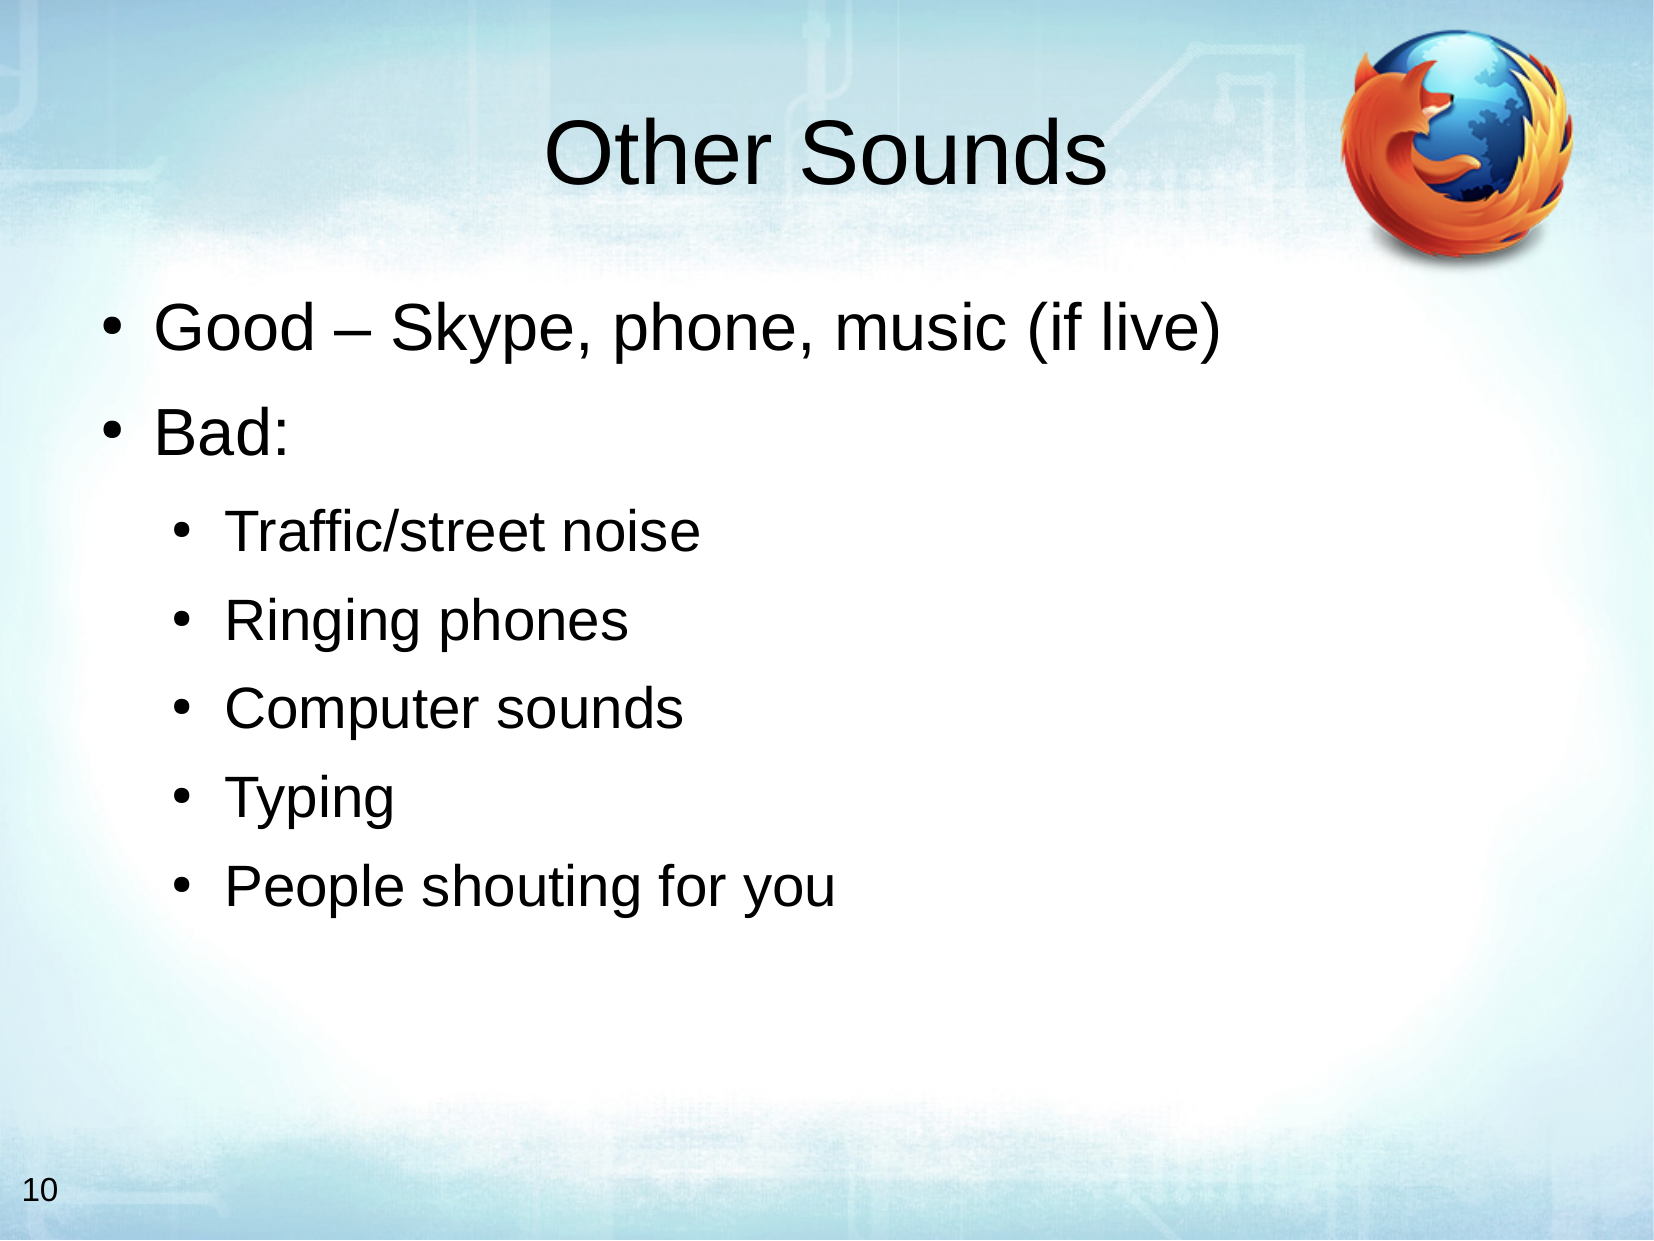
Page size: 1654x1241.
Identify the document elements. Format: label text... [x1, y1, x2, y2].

list Good – Skype, phone, music (if live) Bad: Traffic/street noise Ringing phones Computer sounds Typing People shouting for you [82, 290, 1571, 1109]
title Other Sounds [82, 49, 1571, 257]
picture [0, 0, 1654, 1240]
